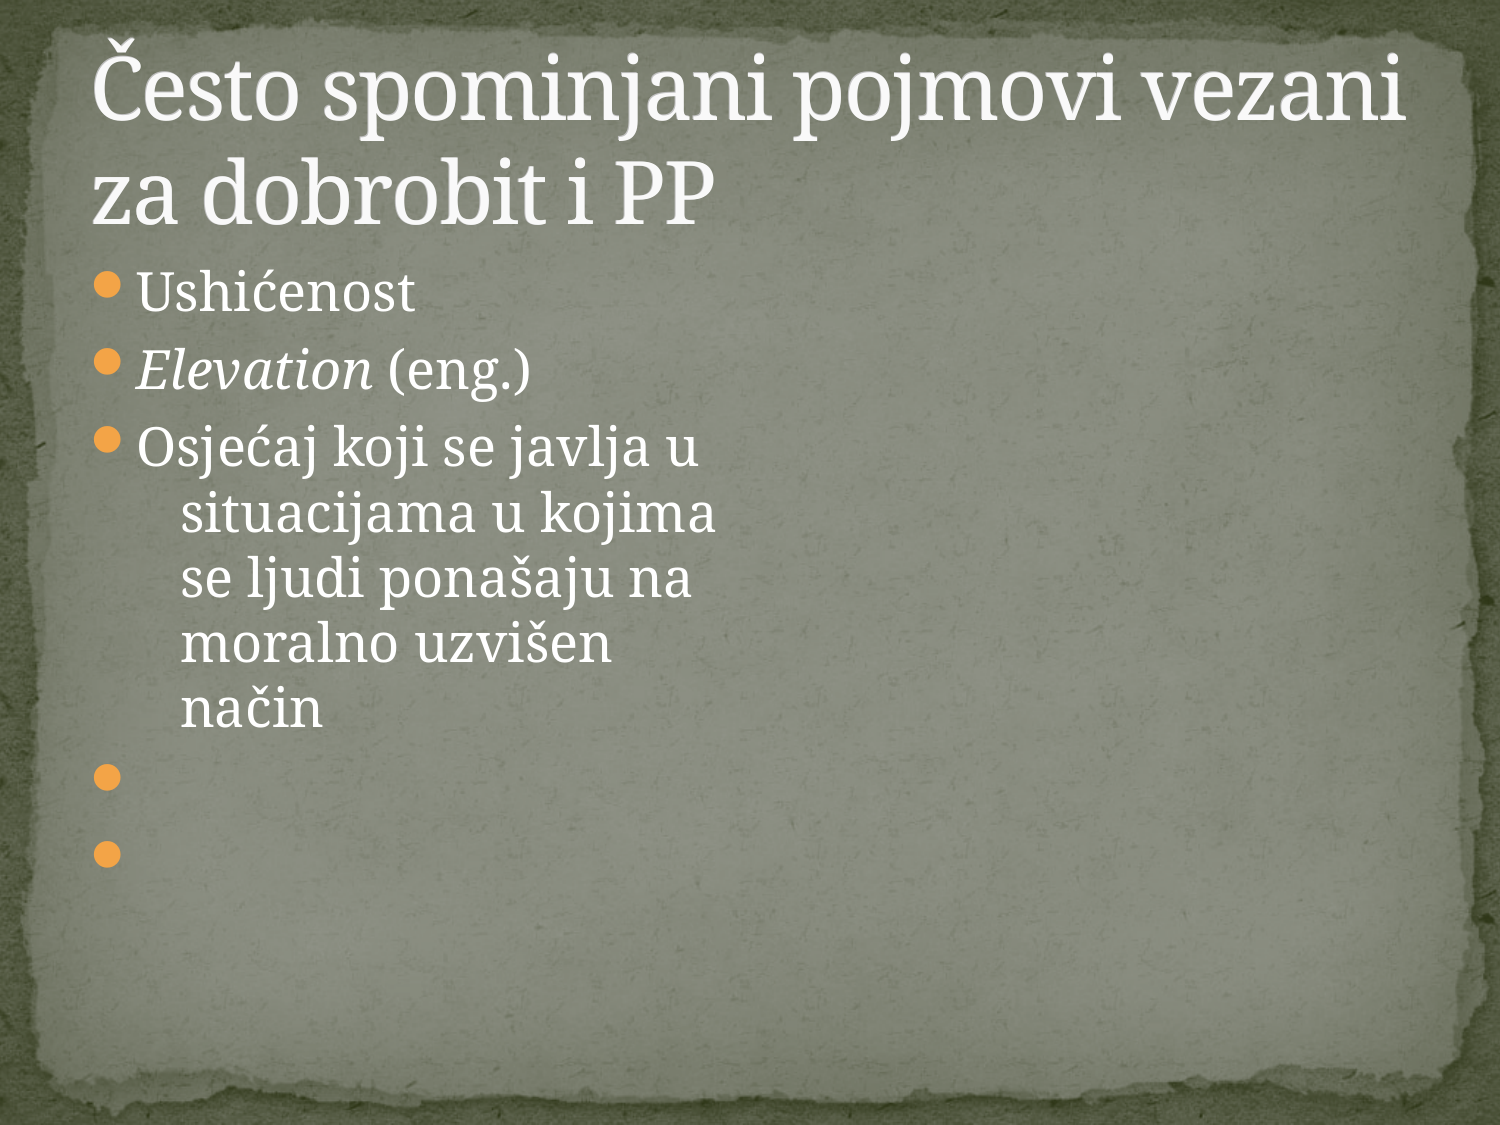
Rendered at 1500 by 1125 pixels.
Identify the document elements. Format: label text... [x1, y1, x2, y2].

list Ushićenost Elevation (eng.) Osjećaj koji se javlja u situacijama u kojima se ljudi ponašaju na moralno uzvišen način [75, 249, 742, 1000]
title Često spominjani pojmovi vezani za dobrobit i PP [75, 24, 1426, 225]
